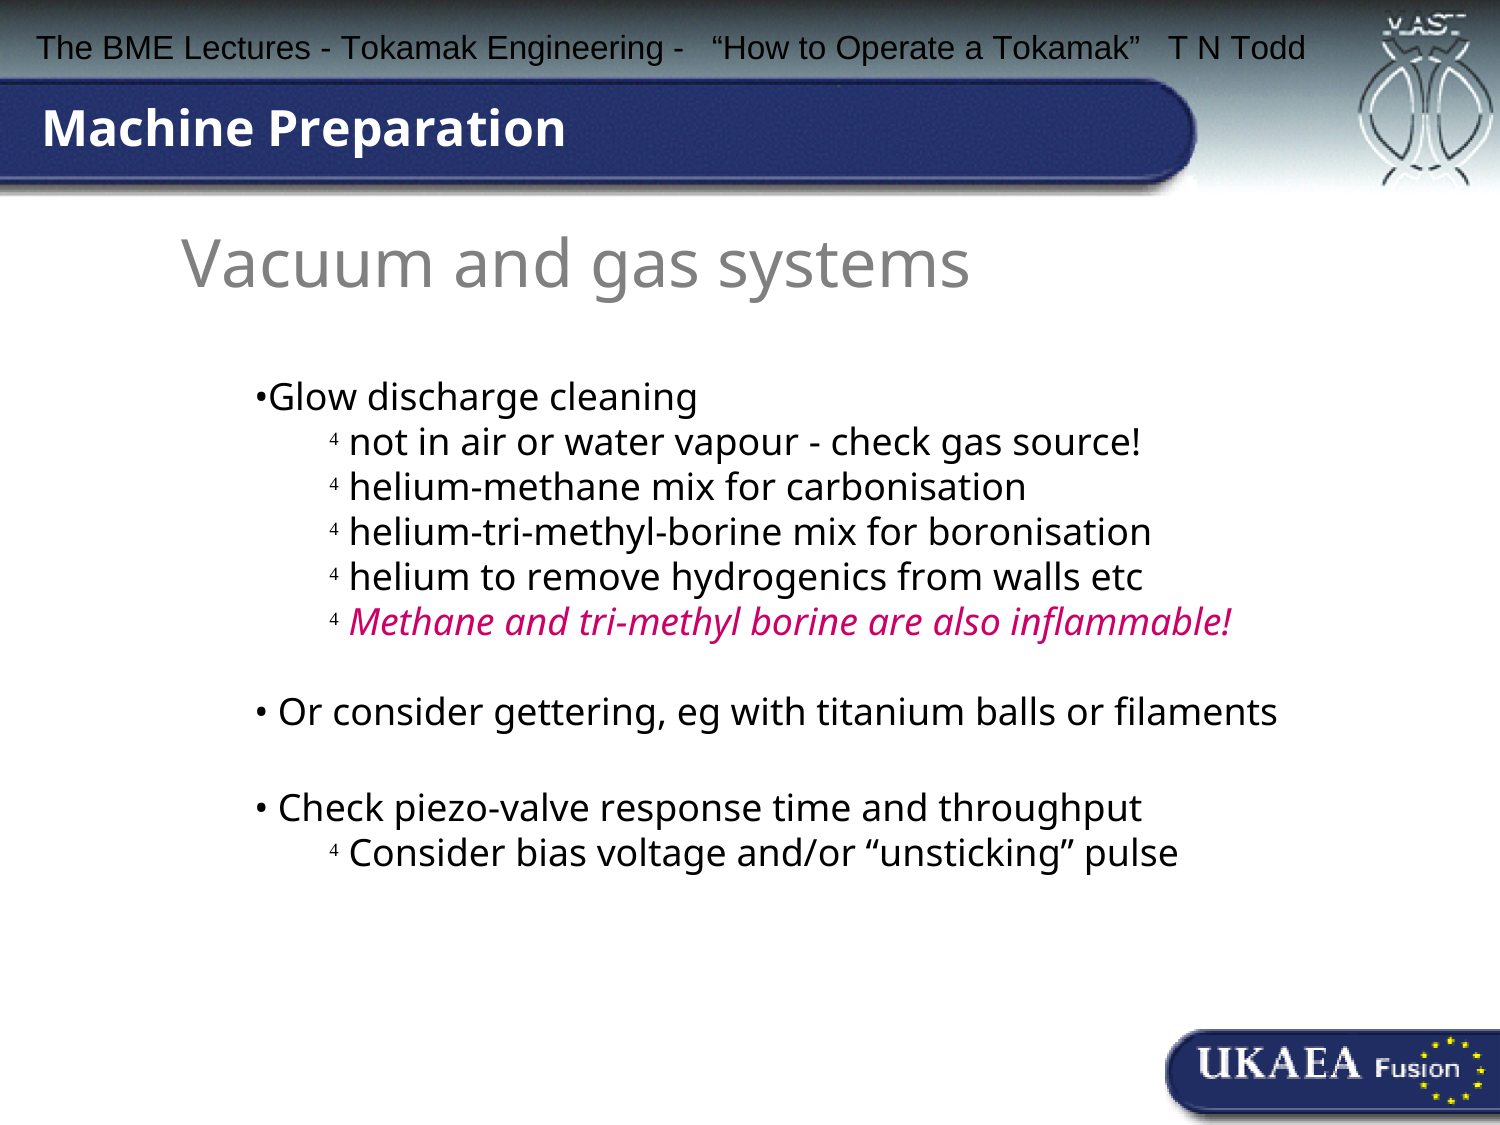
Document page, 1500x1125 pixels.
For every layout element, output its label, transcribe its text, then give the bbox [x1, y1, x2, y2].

text_box Vacuum and gas systems [167, 212, 988, 309]
text_box Machine Preparation [26, 88, 582, 164]
text_box Glow discharge cleaning not in air or water vapour - check gas source! helium-methane mix for carbonisation helium-tri-methyl-borine mix for boronisation helium to remove hydrogenics from walls etc Methane and tri-methyl borine are also inflammable! Or consider gettering, eg with titanium balls or filaments Check piezo-valve response time and throughput Consider bias voltage and/or “unsticking” pulse [239, 365, 1363, 883]
picture [1165, 1029, 1500, 1125]
picture [0, 0, 1500, 202]
text_box The BME Lectures - Tokamak Engineering - “How to Operate a Tokamak” T N Todd [0, 18, 1323, 60]
